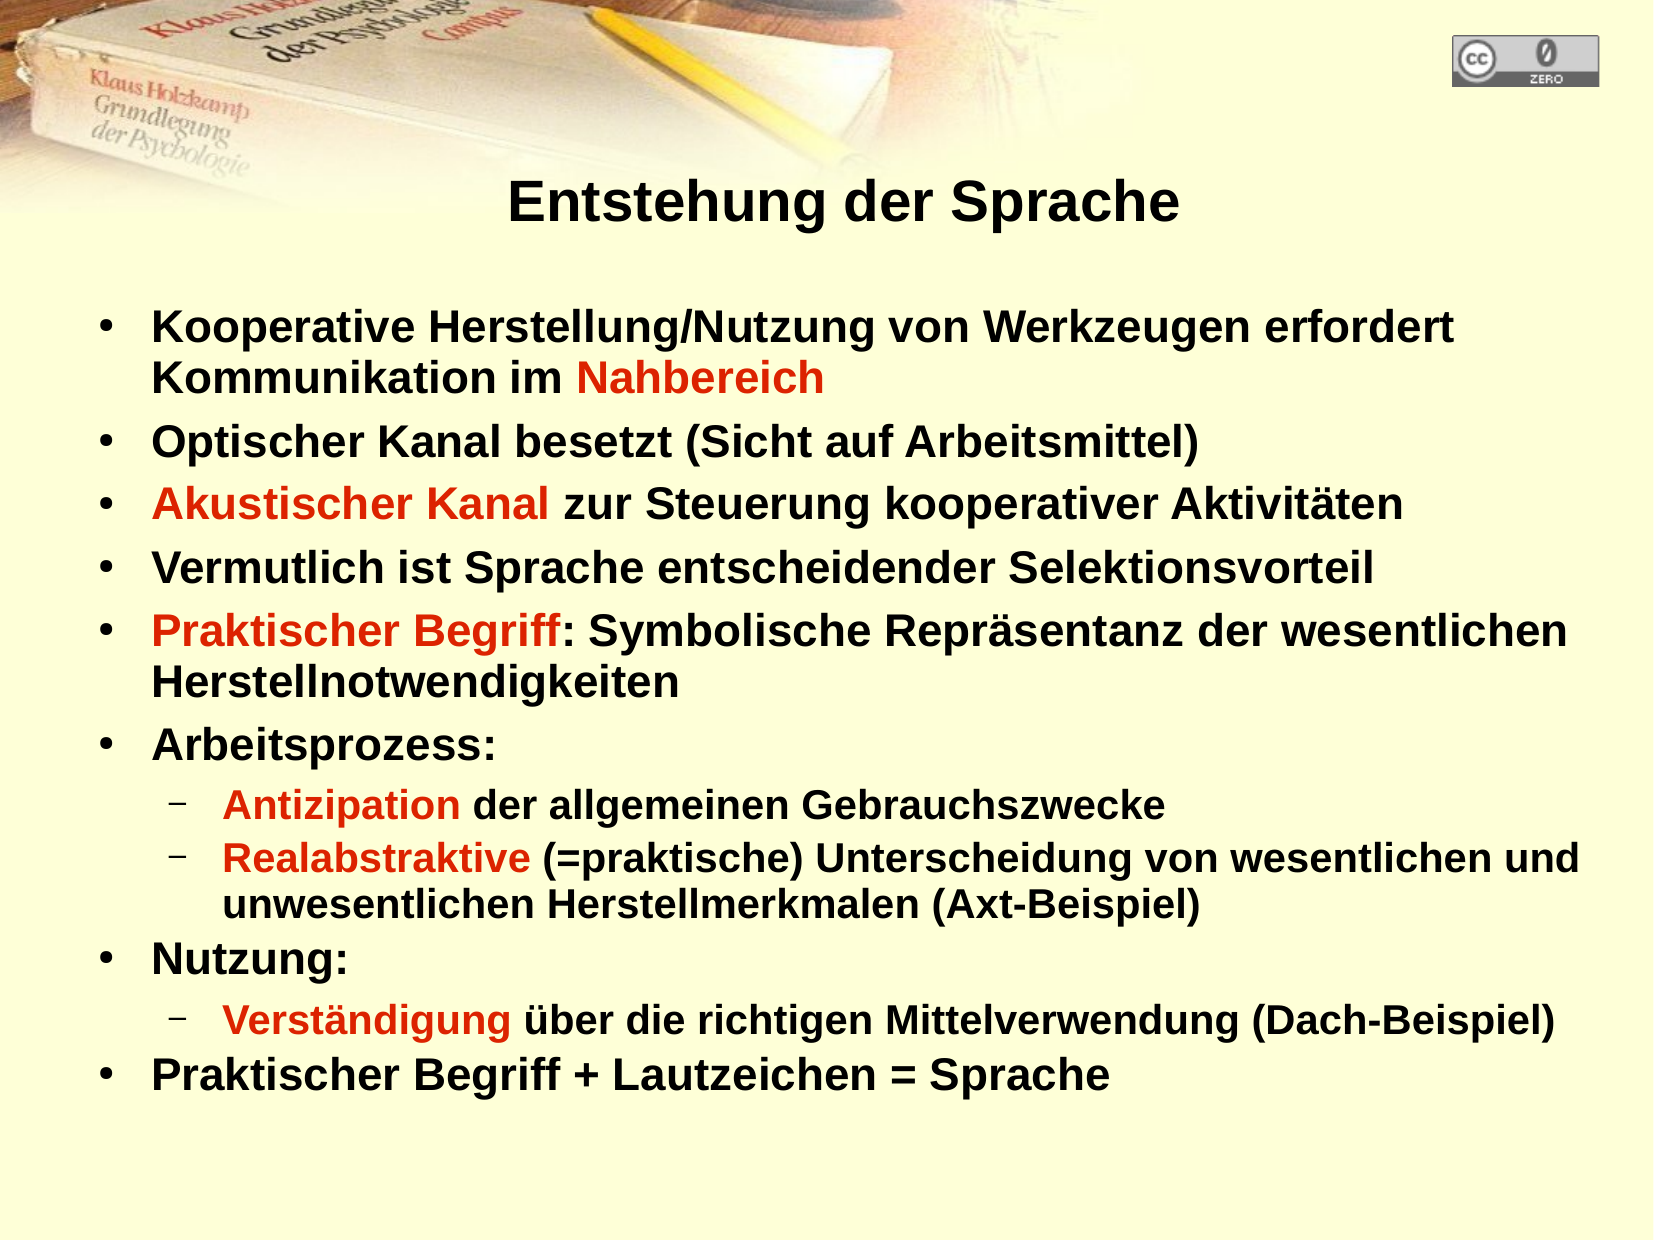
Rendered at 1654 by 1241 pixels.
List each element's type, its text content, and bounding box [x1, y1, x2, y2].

title Entstehung der Sprache [82, 124, 1607, 278]
picture [1452, 35, 1600, 87]
list Kooperative Herstellung/Nutzung von Werkzeugen erfordert Kommunikation im Nahbereich Optischer Kanal besetzt (Sicht auf Arbeitsmittel) Akustischer Kanal zur Steuerung kooperativer Aktivitäten Vermutlich ist Sprache entscheidender Selektionsvorteil Praktischer Begriff: Symbolische Repräsentanz der wesentlichen Herstellnotwendigkeiten Arbeitsprozess: Antizipation der allgemeinen Gebrauchszwecke Realabstraktive (=praktische) Unterscheidung von wesentlichen und unwesentlichen Herstellmerkmalen (Axt-Beispiel) Nutzung: Verständigung über die richtigen Mittelverwendung (Dach-Beispiel) Praktischer Begriff + Lautzeichen = Sprache [80, 301, 1607, 1217]
picture [0, 0, 1156, 213]
